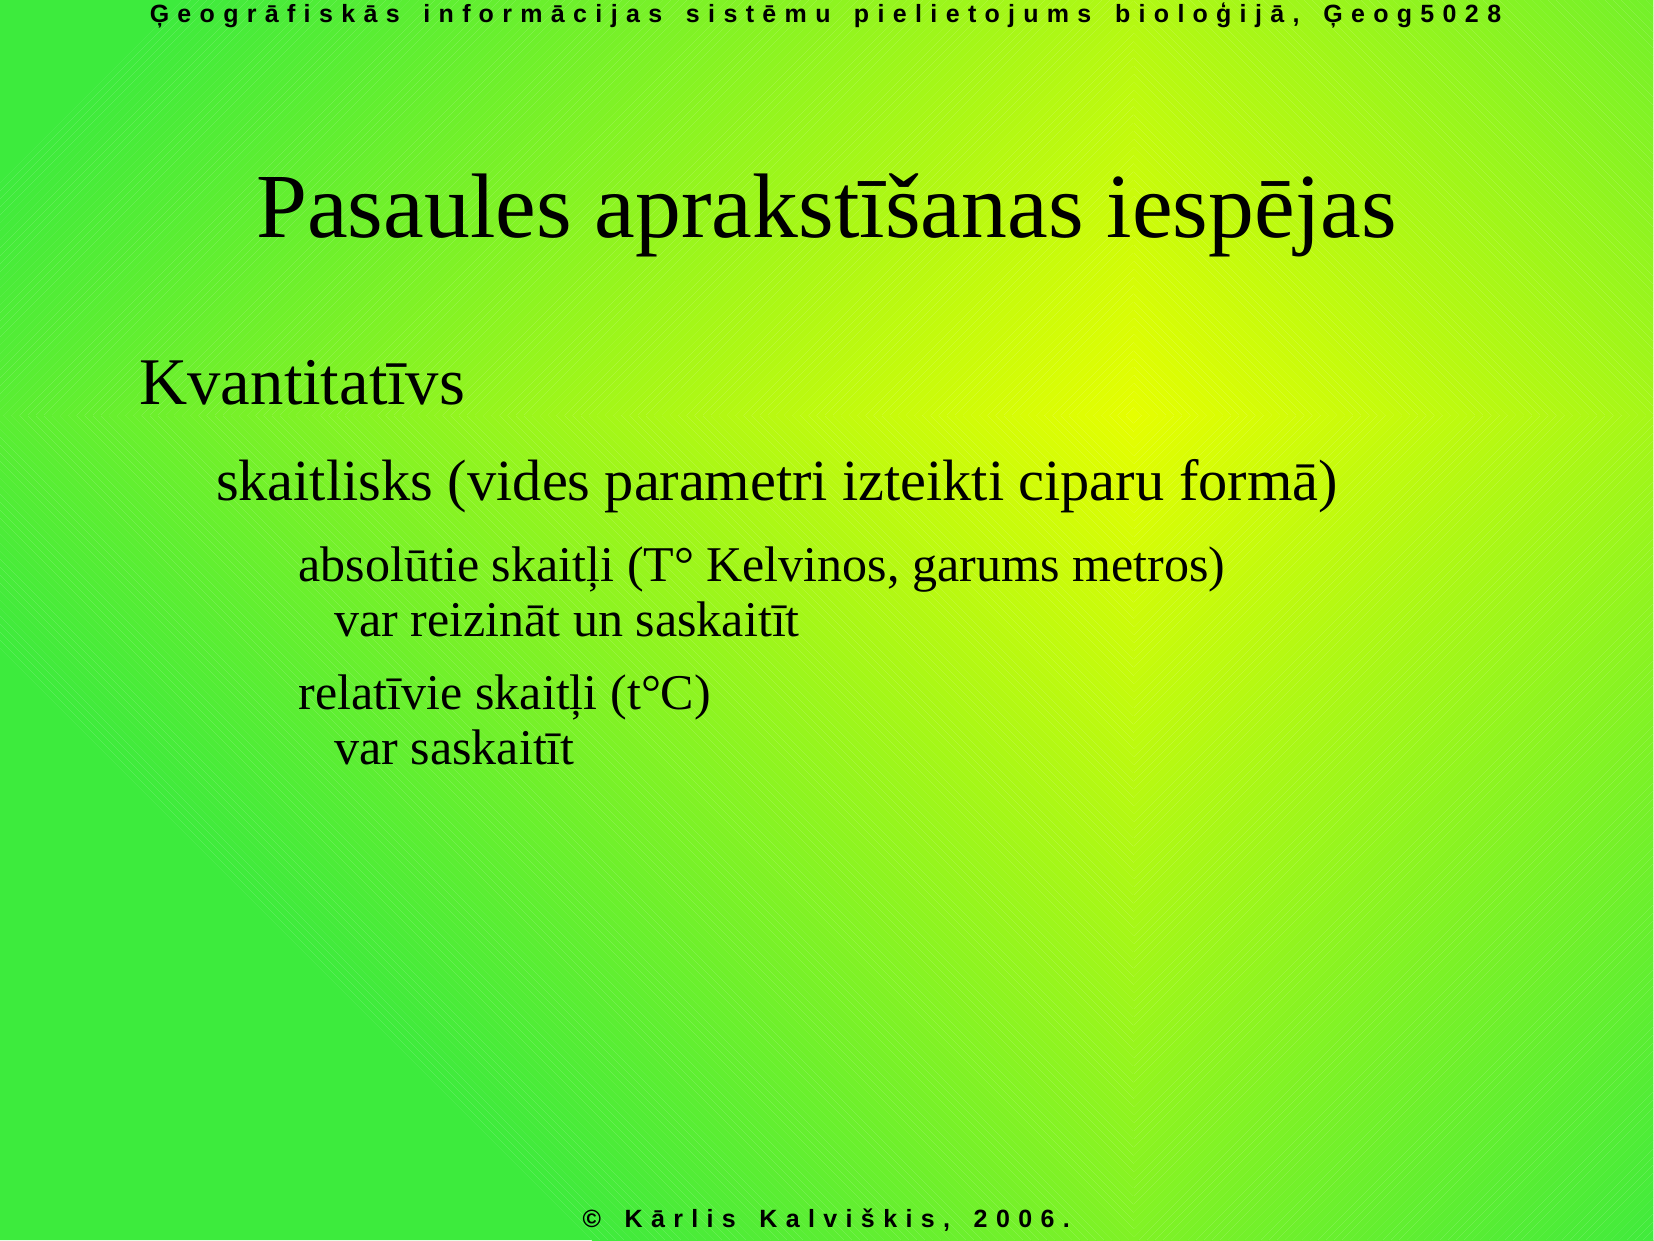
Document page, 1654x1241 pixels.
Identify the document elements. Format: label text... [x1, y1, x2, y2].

list Kvantitatīvs skaitlisks (vides parametri izteikti ciparu formā) absolūtie skaitļi (T° Kelvinos, garums metros) var reizināt un saskaitīt relatīvie skaitļi (t°C) var saskaitīt [121, 344, 1534, 1127]
title Pasaules aprakstīšanas iespējas [121, 102, 1534, 311]
